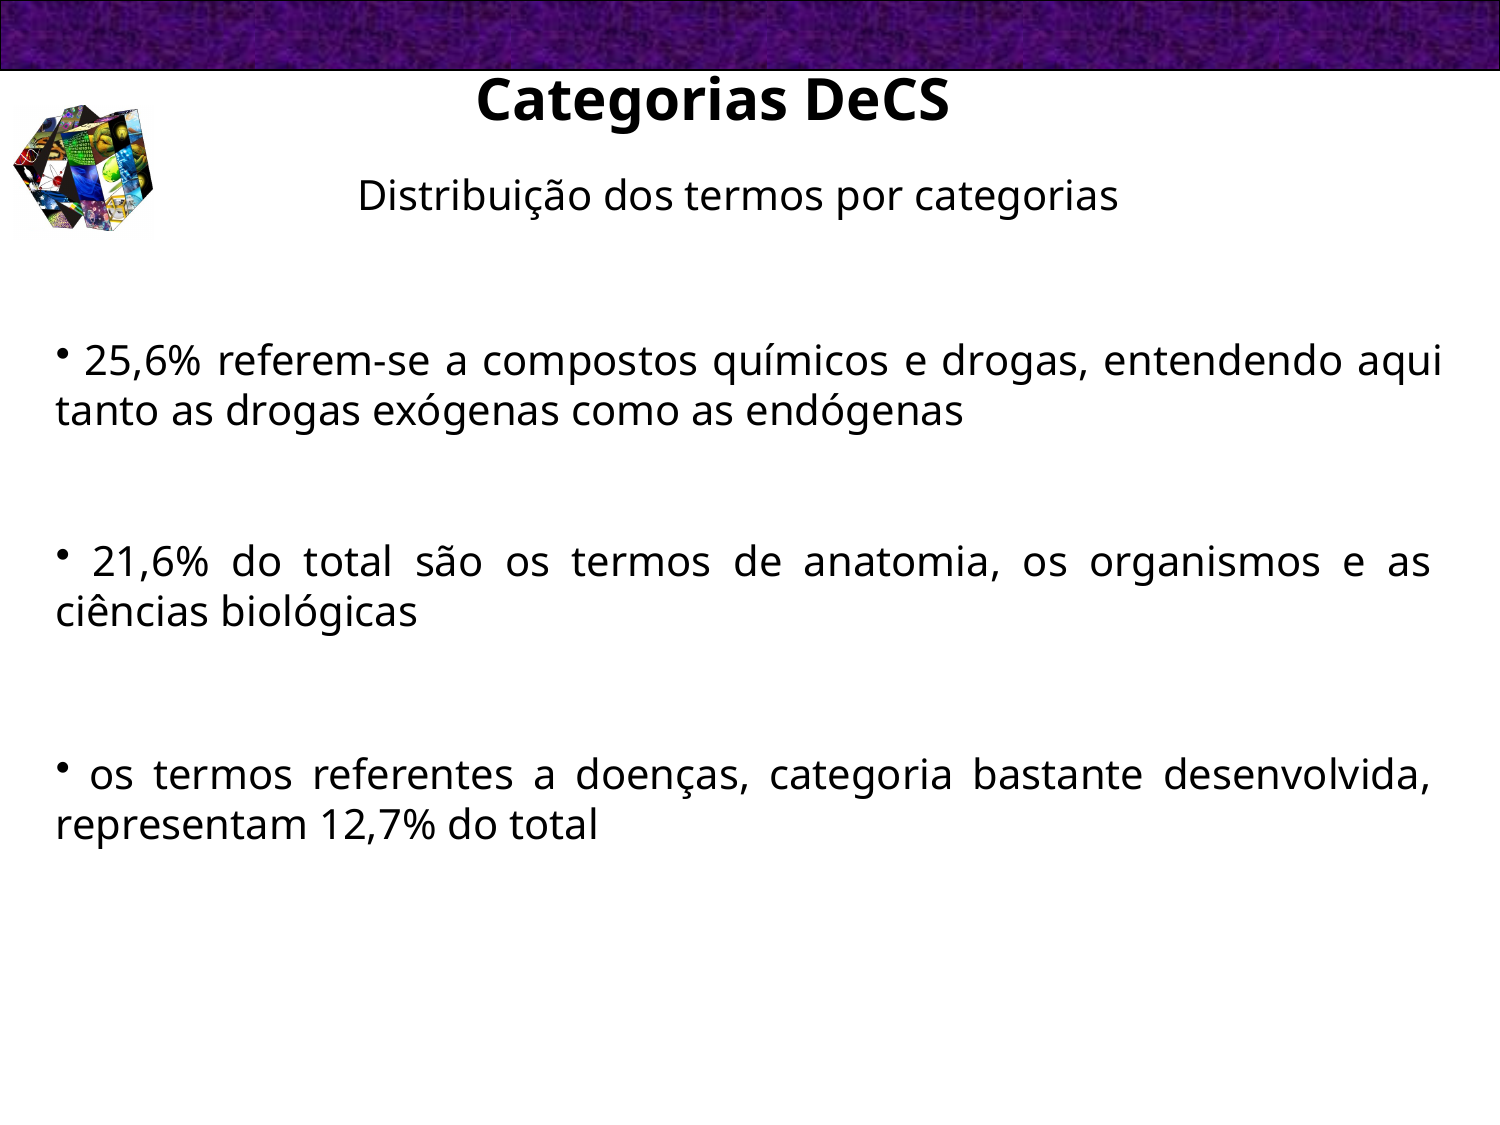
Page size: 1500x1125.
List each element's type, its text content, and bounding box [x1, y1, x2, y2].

text_box Categorias DeCS [159, 54, 1282, 140]
text_box 21,6% do total são os termos de anatomia, os organismos e as ciências biológicas [41, 527, 1447, 643]
picture [1, 1, 1499, 69]
text_box 25,6% referem-se a compostos químicos e drogas, entendendo aqui tanto as drogas exógenas como as endógenas [41, 326, 1459, 442]
text_box os termos referentes a doenças, categoria bastante desenvolvida, representam 12,7% do total [41, 739, 1447, 855]
text_box Distribuição dos termos por categorias [53, 160, 1424, 226]
